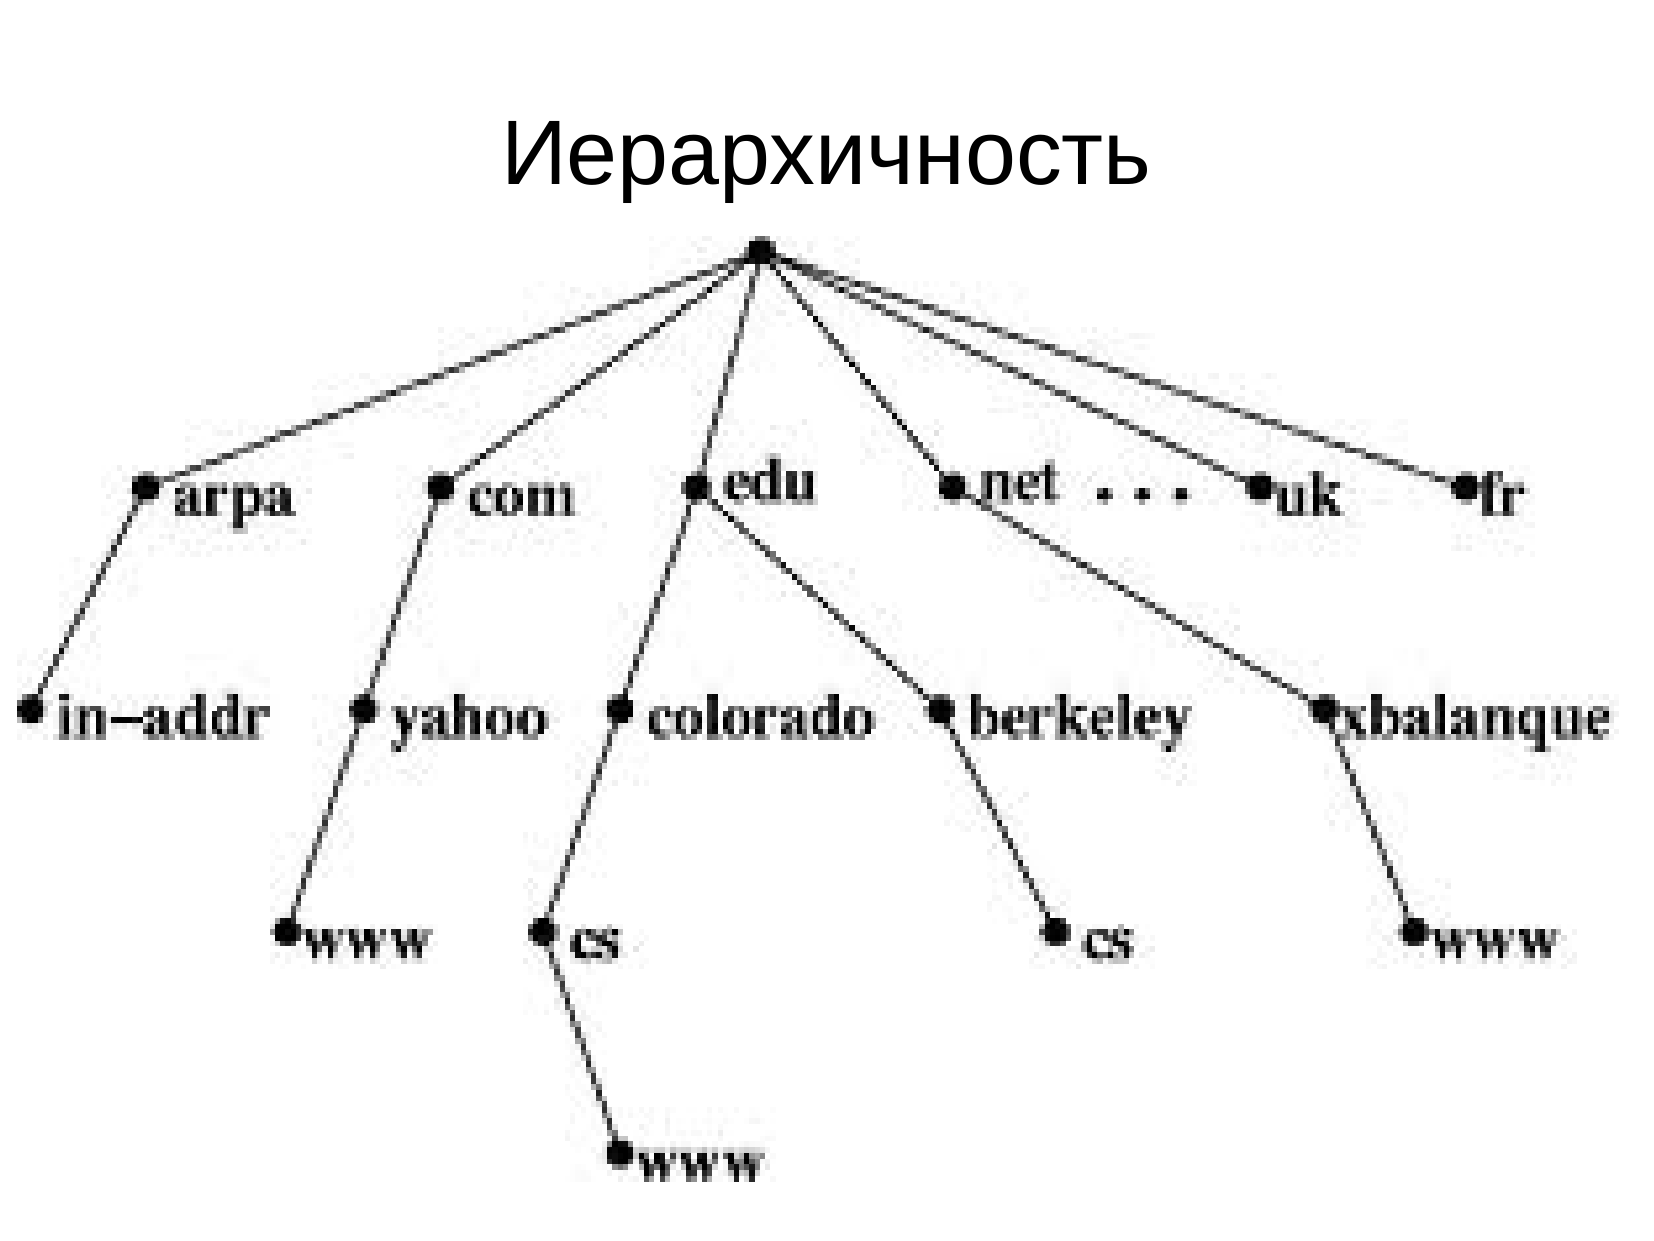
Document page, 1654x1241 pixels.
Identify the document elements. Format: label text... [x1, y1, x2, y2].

picture [17, 236, 1625, 1182]
title Иерархичность [82, 49, 1571, 236]
